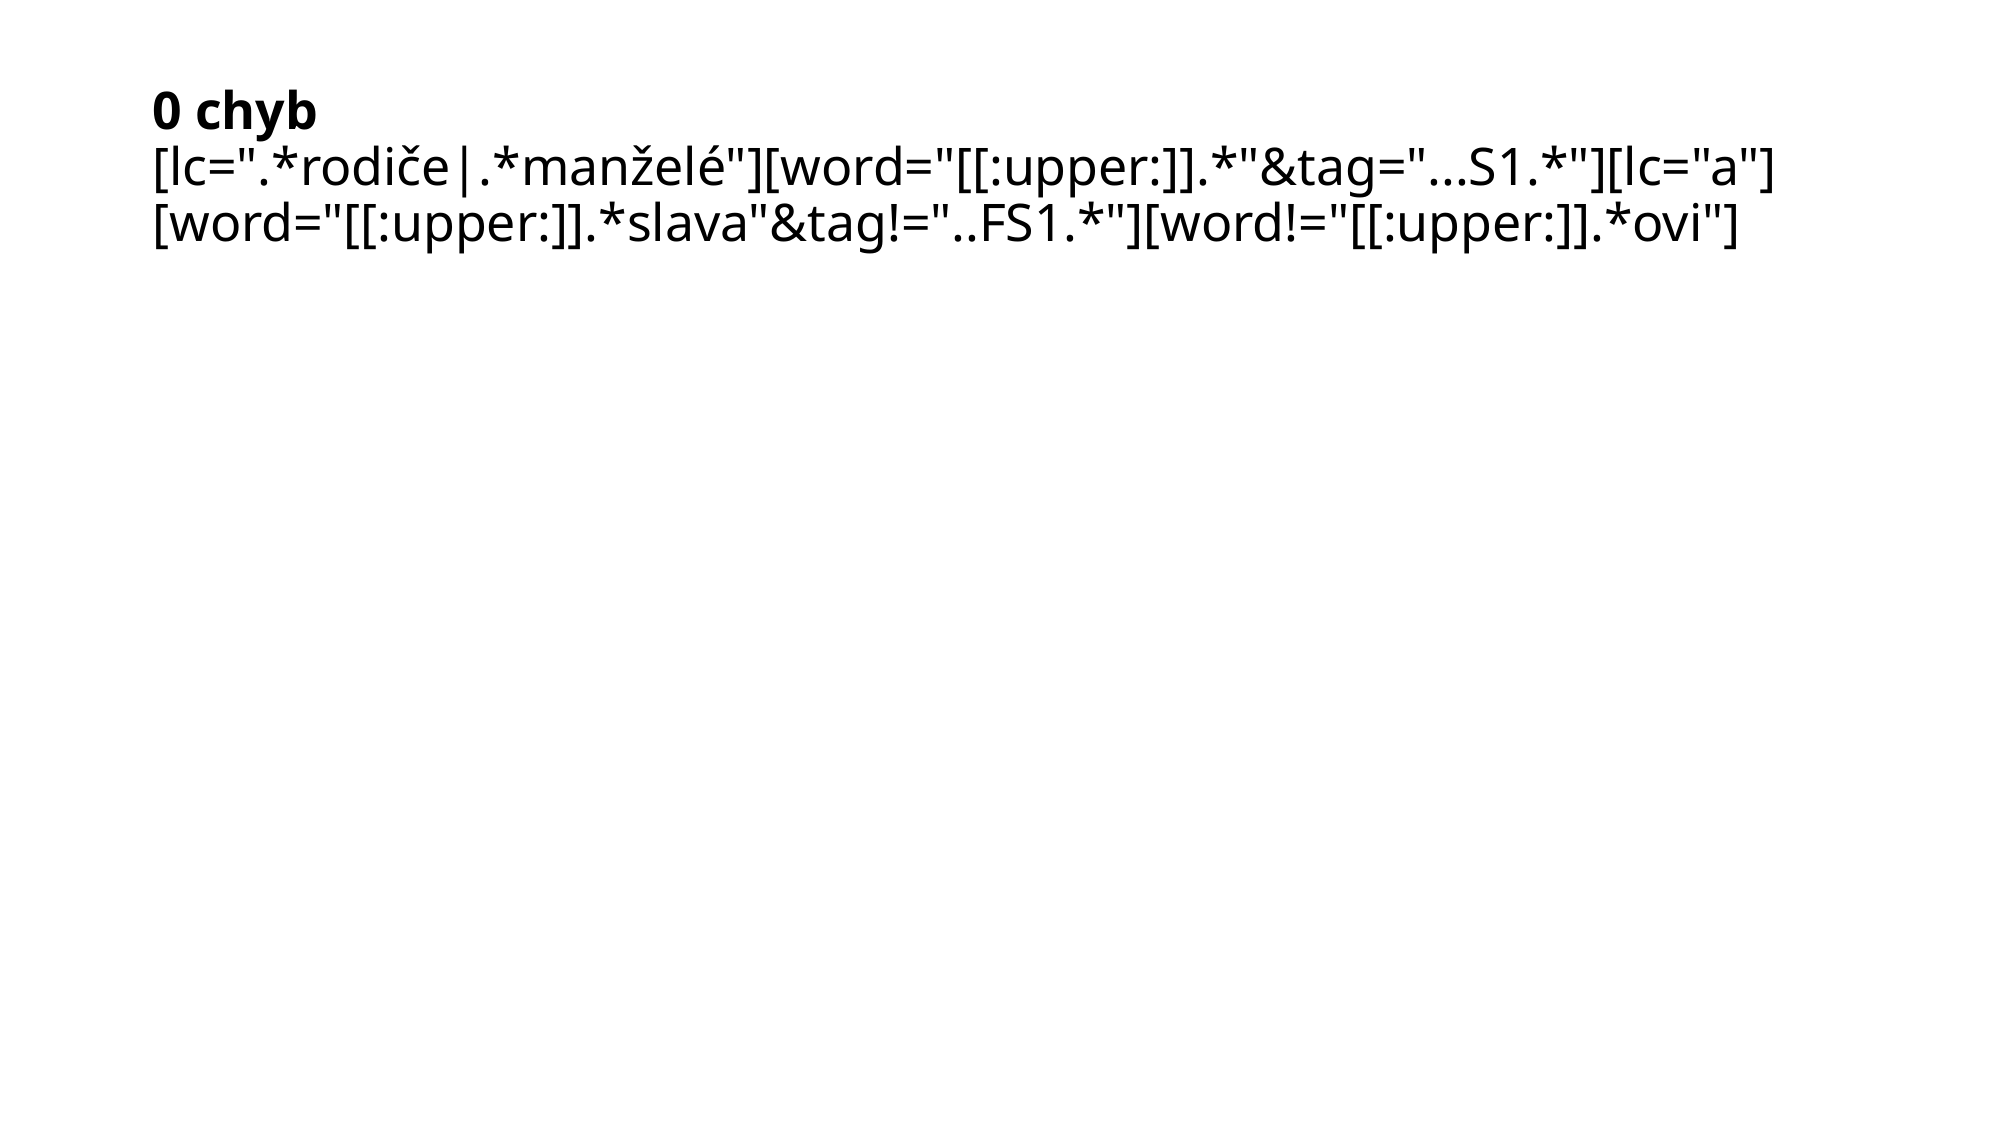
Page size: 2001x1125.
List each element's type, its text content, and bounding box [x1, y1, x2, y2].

title 0 chyb [lc=".*rodiče|.*manželé"][word="[[:upper:]].*"&tag="...S1.*"][lc="a"][word="[[:upper:]].*slava"&tag!="..FS1.*"][word!="[[:upper:]].*ovi"] [137, 59, 1863, 278]
